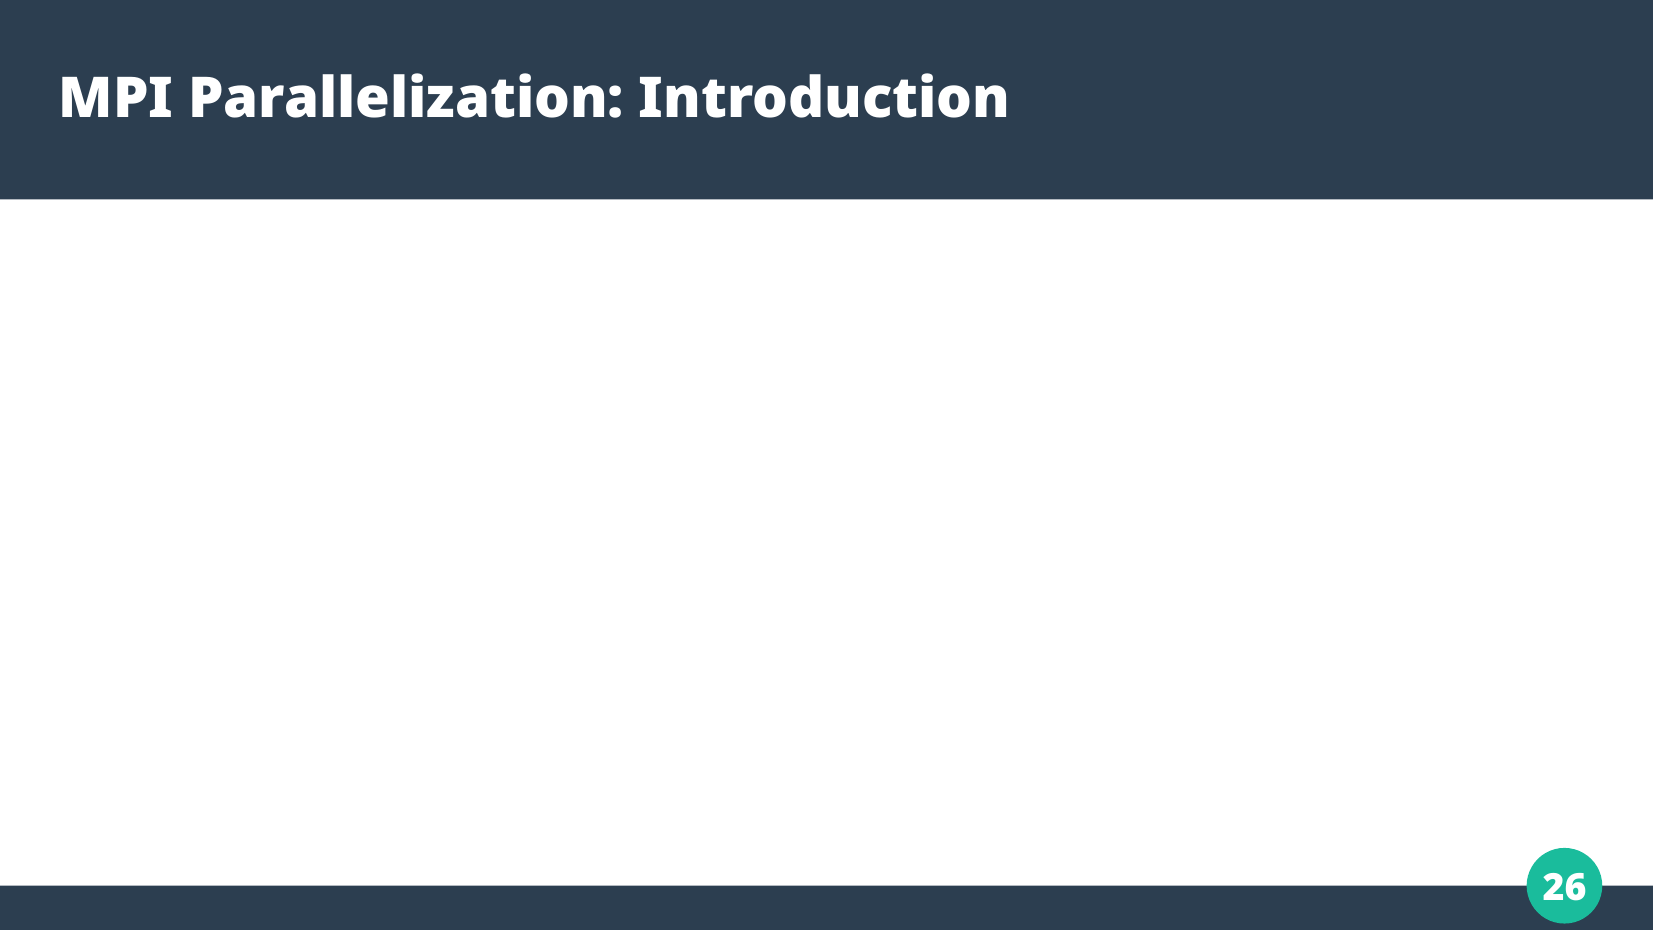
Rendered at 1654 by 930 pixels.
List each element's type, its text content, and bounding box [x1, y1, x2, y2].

title MPI Parallelization: Introduction [58, 36, 1594, 156]
